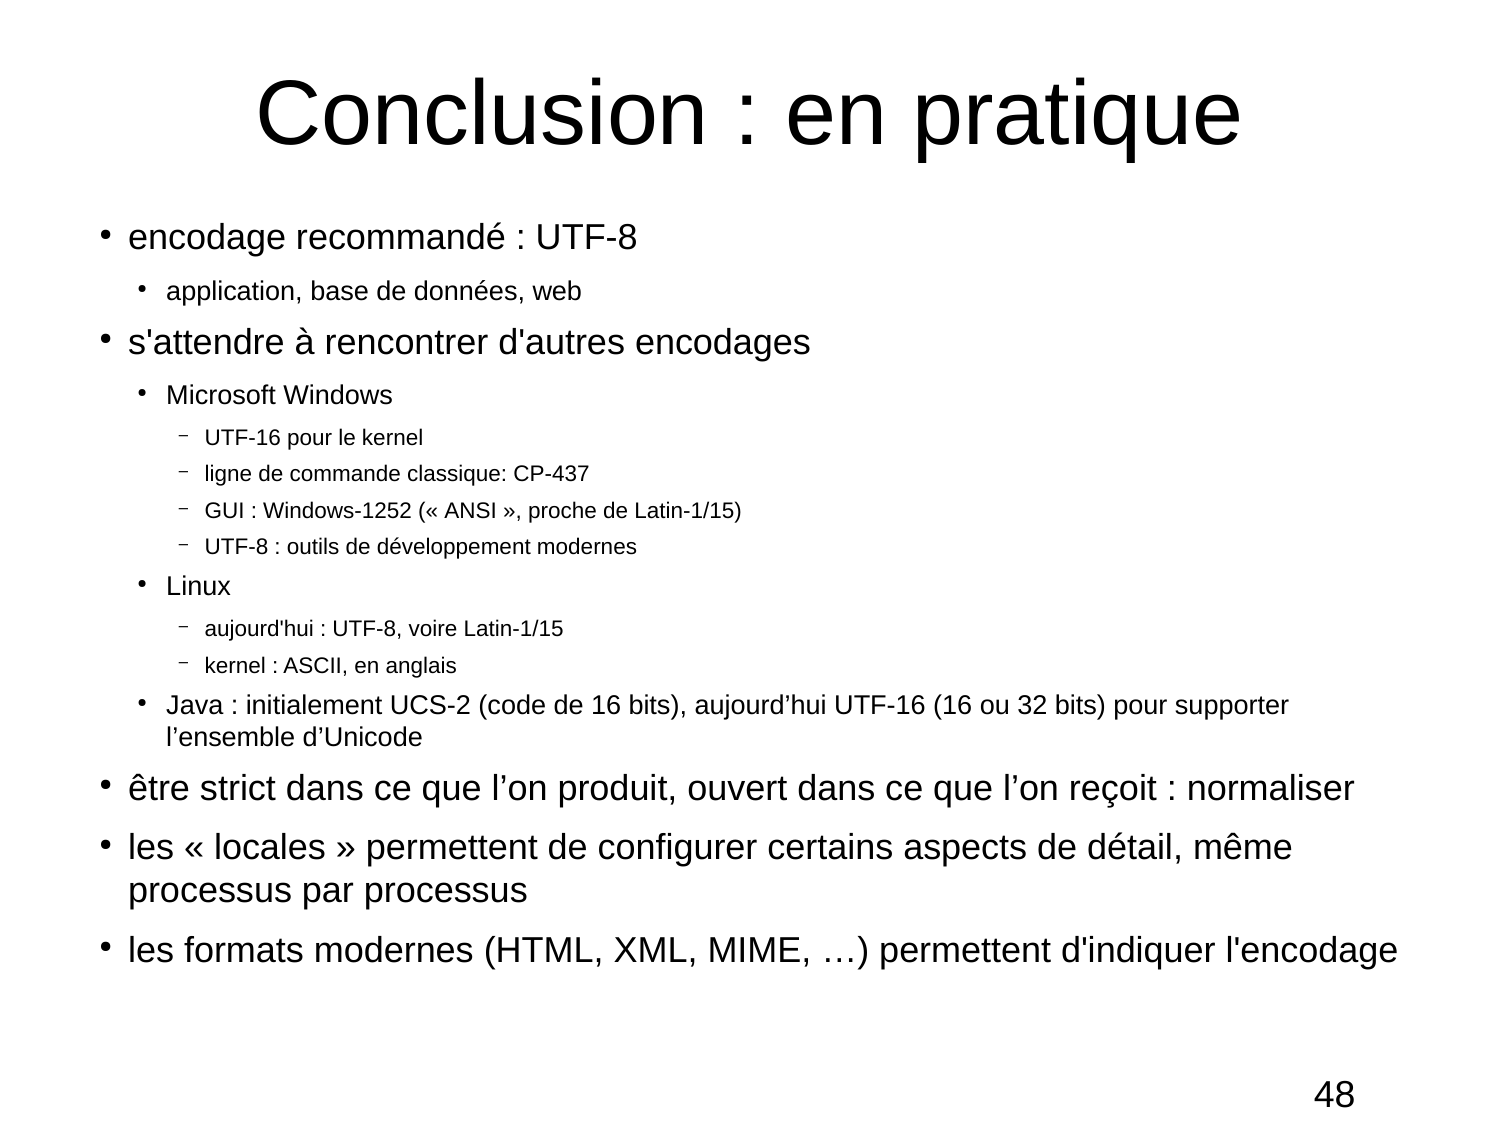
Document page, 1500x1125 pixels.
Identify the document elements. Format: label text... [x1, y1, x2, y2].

title Conclusion : en pratique [75, 45, 1425, 206]
list encodage recommandé : UTF-8 application, base de données, web s'attendre à rencontrer d'autres encodages Microsoft Windows UTF-16 pour le kernel ligne de commande classique: CP-437 GUI : Windows-1252 (« ANSI », proche de Latin-1/15) UTF-8 : outils de développement modernes Linux aujourd'hui : UTF-8, voire Latin-1/15 kernel : ASCII, en anglais Java : initialement UCS-2 (code de 16 bits), aujourd’hui UTF-16 (16 ou 32 bits) pour supporter l’ensemble d’Unicode être strict dans ce que l’on produit, ouvert dans ce que l’on reçoit : normaliser les « locales » permettent de configurer certains aspects de détail, même processus par processus les formats modernes (HTML, XML, MIME, …) permettent d'indiquer l'encodage [75, 206, 1425, 1005]
